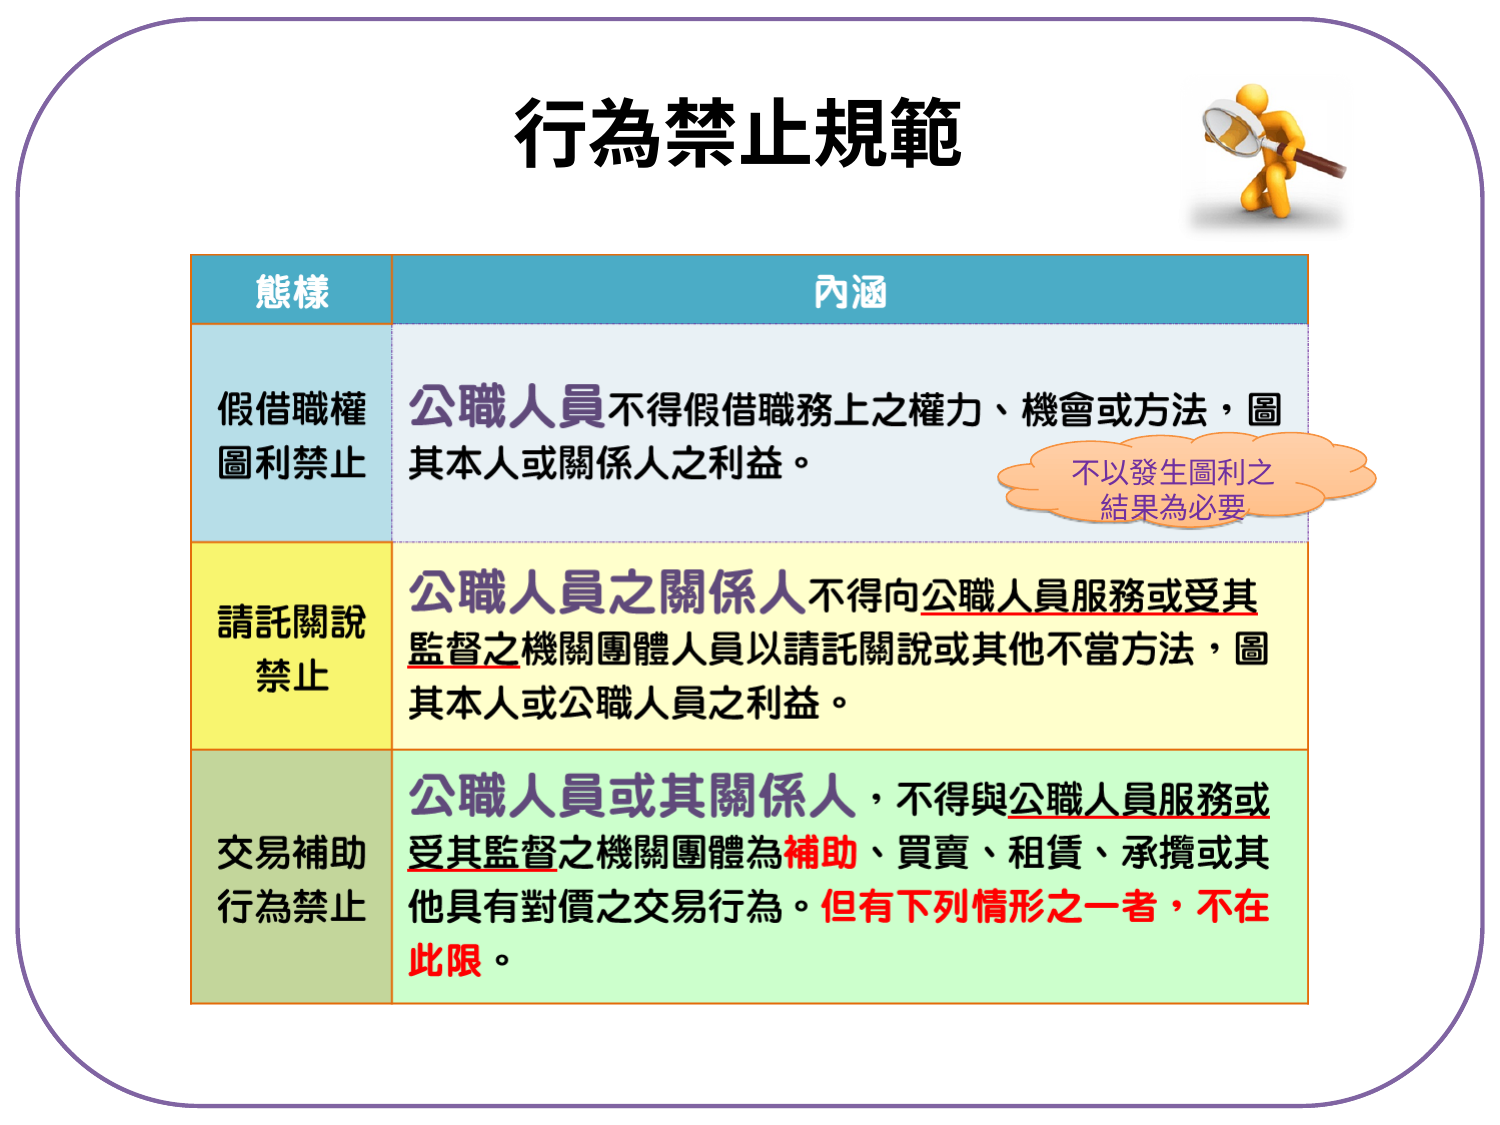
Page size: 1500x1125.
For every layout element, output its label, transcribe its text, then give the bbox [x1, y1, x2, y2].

picture [190, 254, 1309, 1006]
picture [1175, 69, 1358, 244]
text_box 不以發生圖利之結果為必要 [997, 432, 1377, 528]
title 行為禁止規範 [383, 78, 1093, 185]
